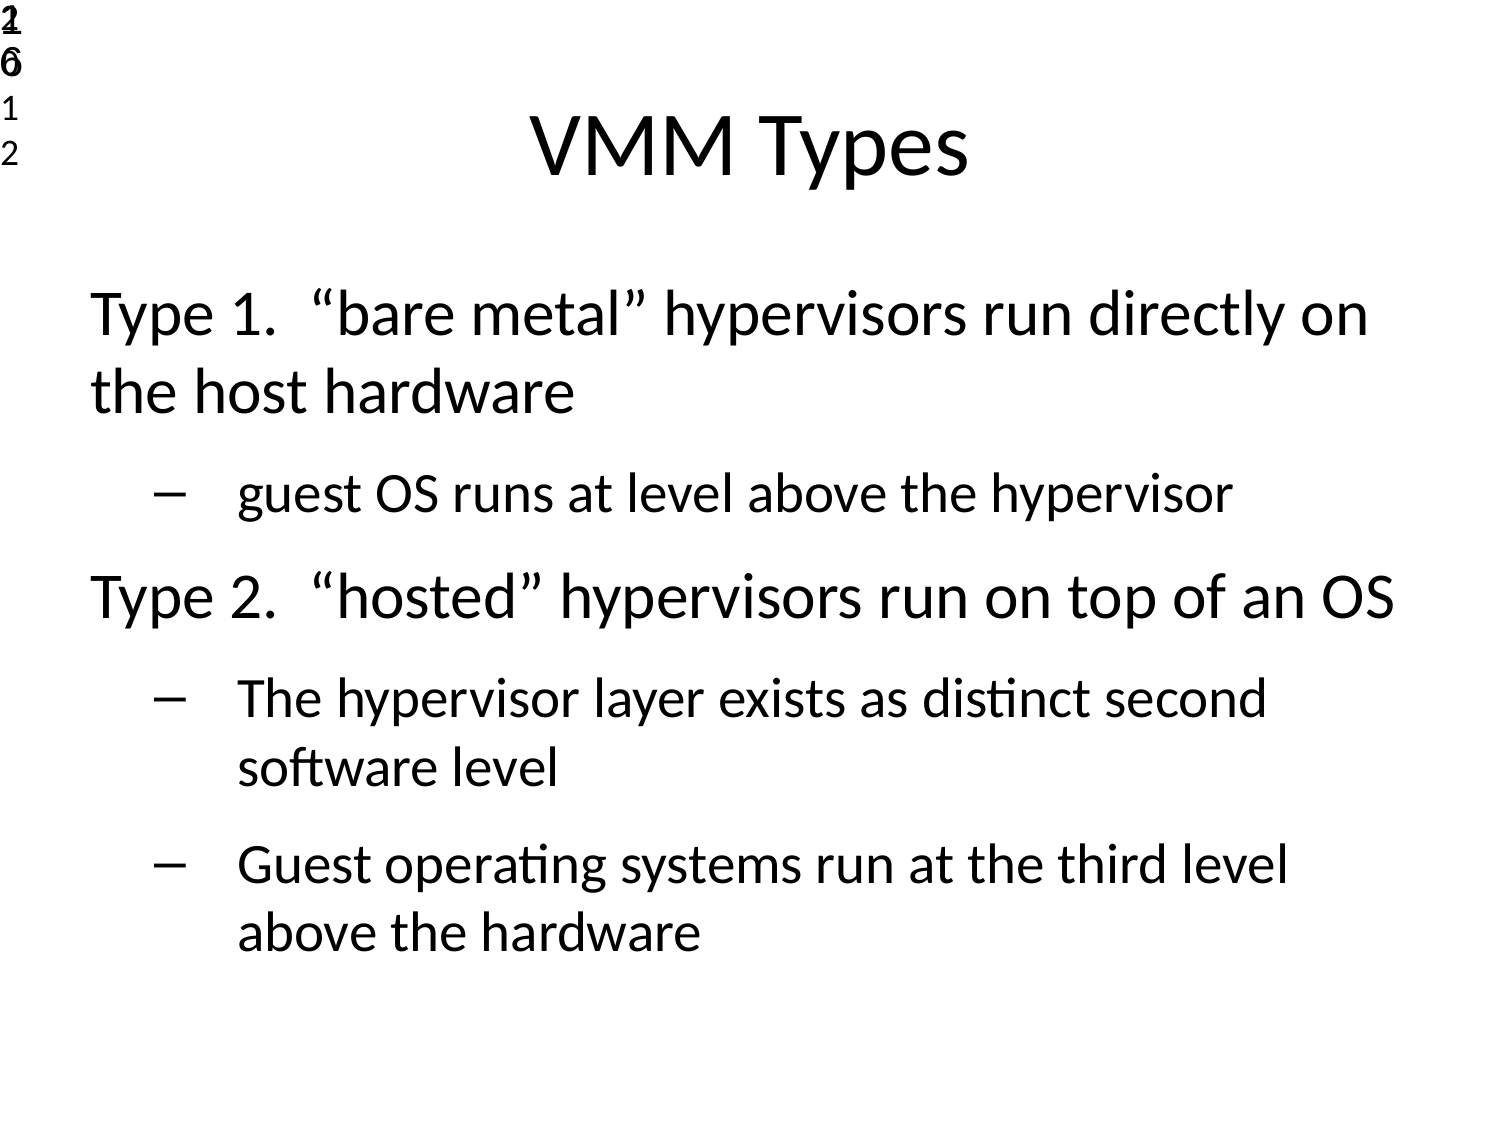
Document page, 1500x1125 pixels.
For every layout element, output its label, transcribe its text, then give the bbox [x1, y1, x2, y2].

list Type 1. “bare metal” hypervisors run directly on the host hardware guest OS runs at level above the hypervisor Type 2. “hosted” hypervisors run on top of an OS The hypervisor layer exists as distinct second software level Guest operating systems run at the third level above the hardware [75, 262, 1425, 1005]
title VMM Types [75, 45, 1425, 233]
